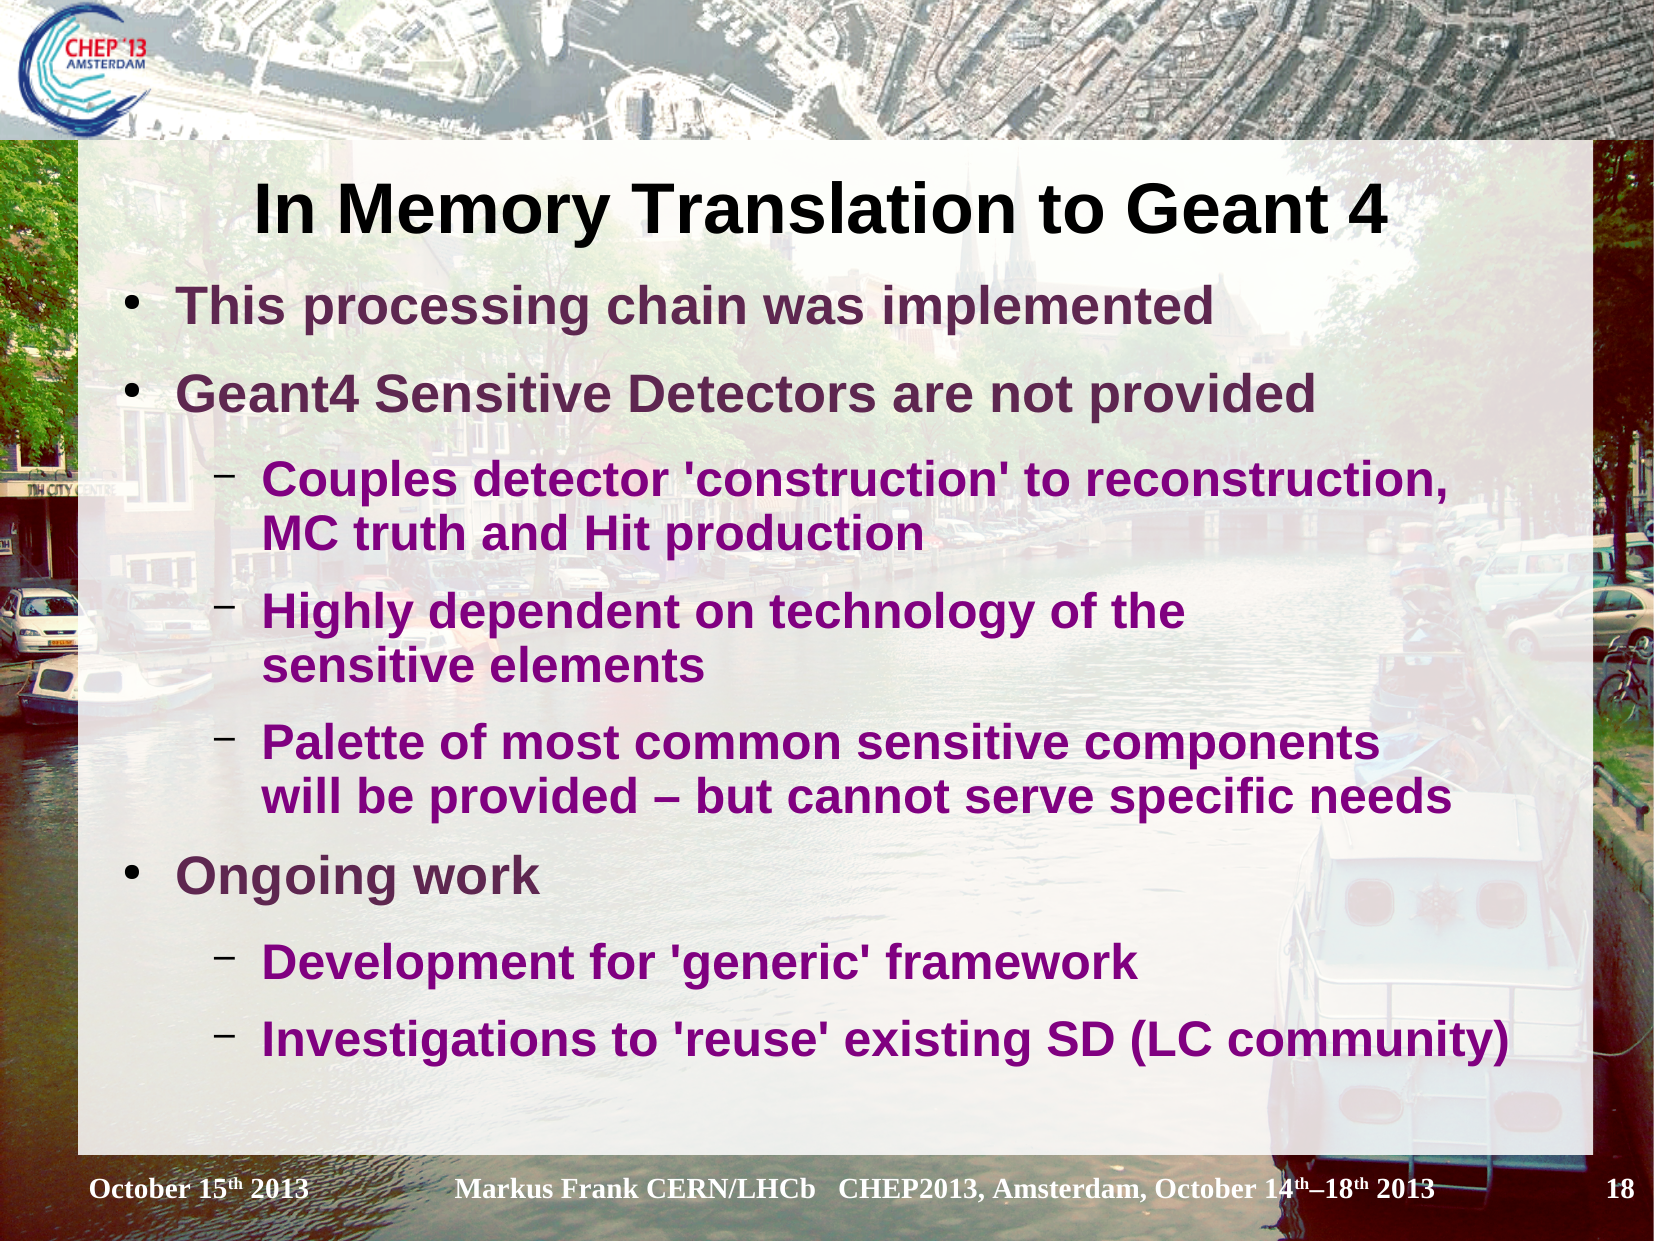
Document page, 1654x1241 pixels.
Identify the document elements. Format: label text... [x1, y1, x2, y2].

picture [0, 0, 1654, 1241]
list This processing chain was implemented Geant4 Sensitive Detectors are not provided Couples detector 'construction' to reconstruction, MC truth and Hit production Highly dependent on technology of the sensitive elements Palette of most common sensitive components will be provided – but cannot serve specific needs Ongoing work Development for 'generic' framework Investigations to 'reuse' existing SD (LC community) [90, 270, 1591, 1076]
title In Memory Translation to Geant 4 [82, 139, 1536, 271]
